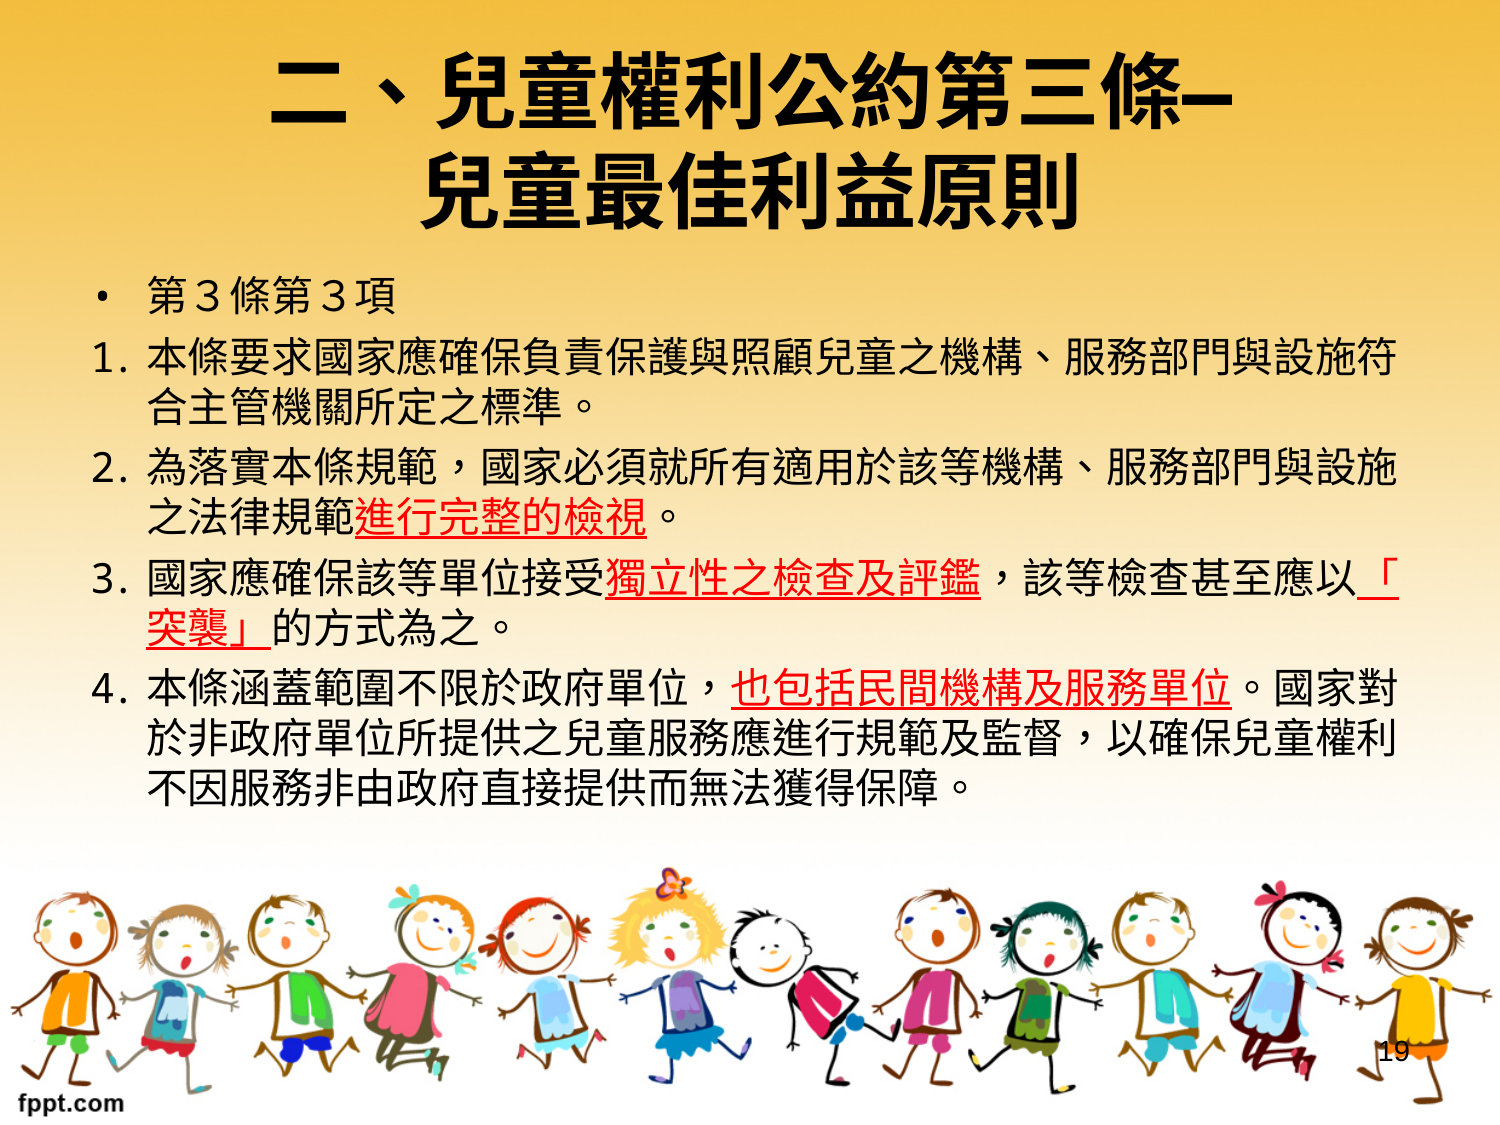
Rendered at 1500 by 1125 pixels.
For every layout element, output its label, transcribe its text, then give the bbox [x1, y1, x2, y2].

text_box <編號> [1074, 1024, 1426, 1103]
list 第３條第３項 本條要求國家應確保負責保護與照顧兒童之機構、服務部門與設施符合主管機關所定之標準。 為落實本條規範，國家必須就所有適用於該等機構、服務部門與設施之法律規範進行完整的檢視。 國家應確保該等單位接受獨立性之檢查及評鑑，該等檢查甚至應以「突襲」的方式為之。 本條涵蓋範圍不限於政府單位，也包括民間機構及服務單位。國家對於非政府單位所提供之兒童服務應進行規範及監督，以確保兒童權利不因服務非由政府直接提供而無法獲得保障。 [75, 262, 1426, 1005]
picture [0, 0, 1500, 1125]
title 二、兒童權利公約第三條— 兒童最佳利益原則 [75, 45, 1426, 233]
